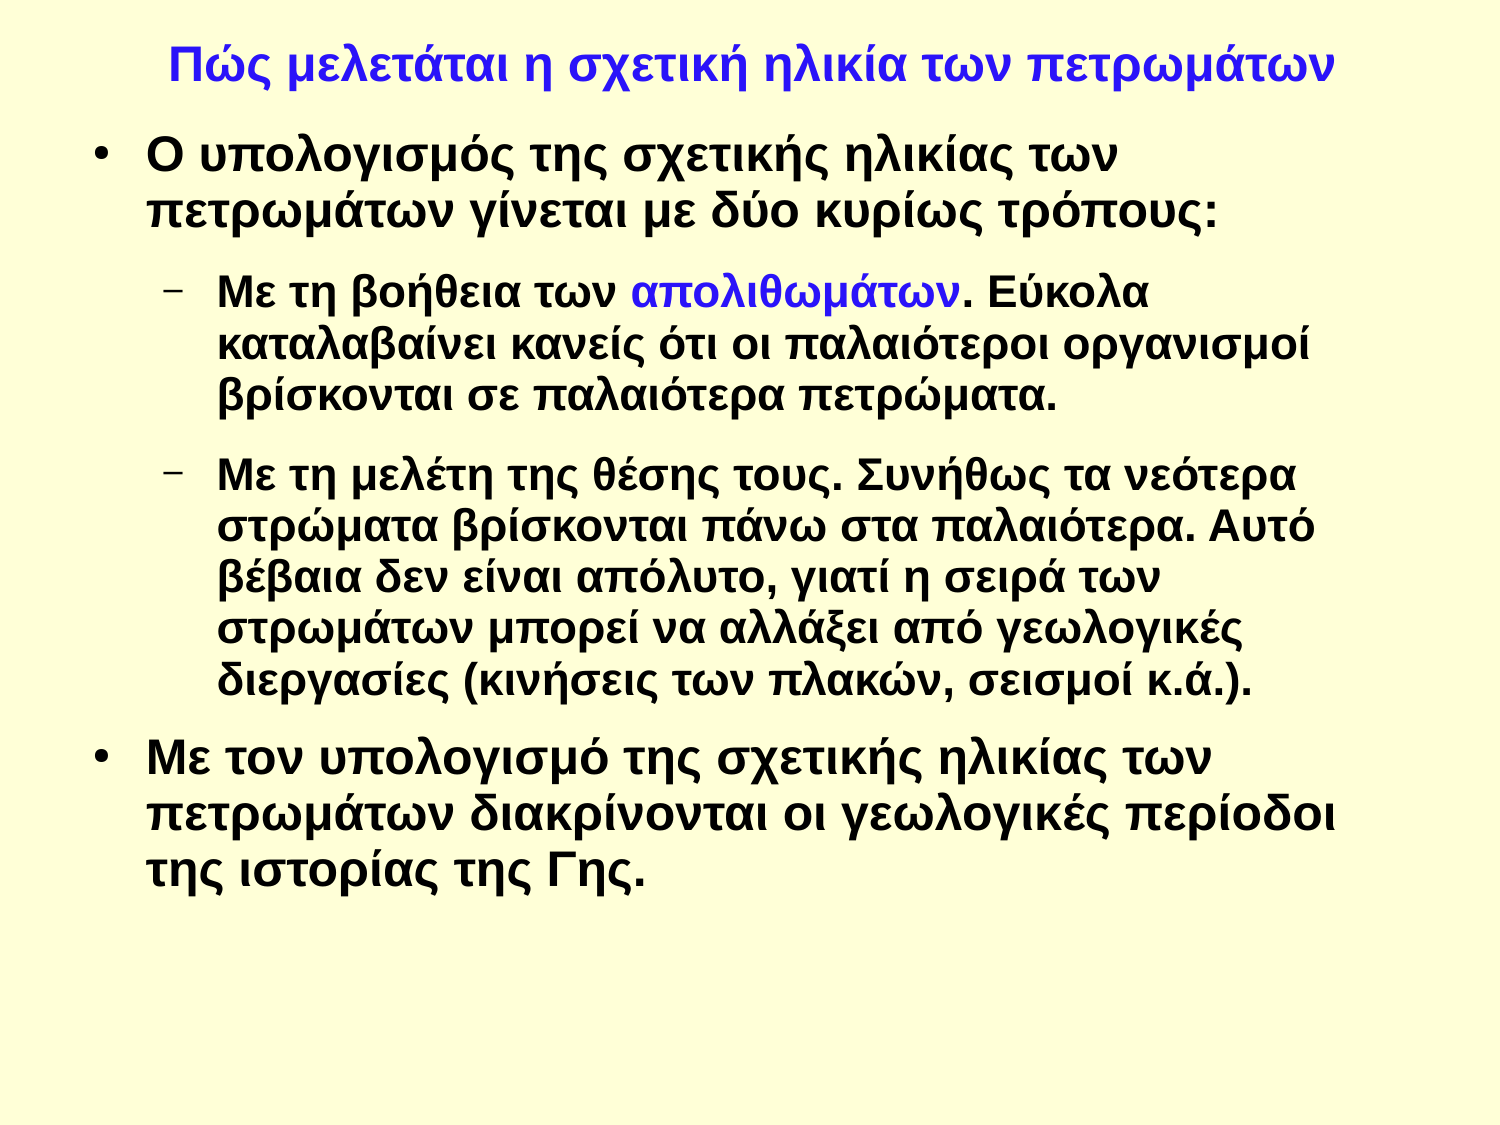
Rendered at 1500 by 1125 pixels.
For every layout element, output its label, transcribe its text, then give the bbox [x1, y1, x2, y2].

title Πώς μελετάται η σχετική ηλικία των πετρωμάτων [77, 20, 1428, 108]
list Ο υπολογισμός της σχετικής ηλικίας των πετρωμάτων γίνεται με δύο κυρίως τρόπους: Με τη βοήθεια των απολιθωμάτων. Εύκολα καταλαβαίνει κανείς ότι οι παλαιότεροι οργανισμοί βρίσκονται σε παλαιότερα πετρώματα. Με τη μελέτη της θέσης τους. Συνήθως τα νεότερα στρώματα βρίσκονται πάνω στα παλαιότερα. Αυτό βέβαια δεν είναι απόλυτο, γιατί η σειρά των στρωμάτων μπορεί να αλλάξει από γεωλογικές διεργασίες (κινήσεις των πλακών, σεισμοί κ.ά.). Με τον υπολογισμό της σχετικής ηλικίας των πετρωμάτων διακρίνονται οι γεωλογικές περίοδοι της ιστορίας της Γης. [75, 126, 1425, 1007]
